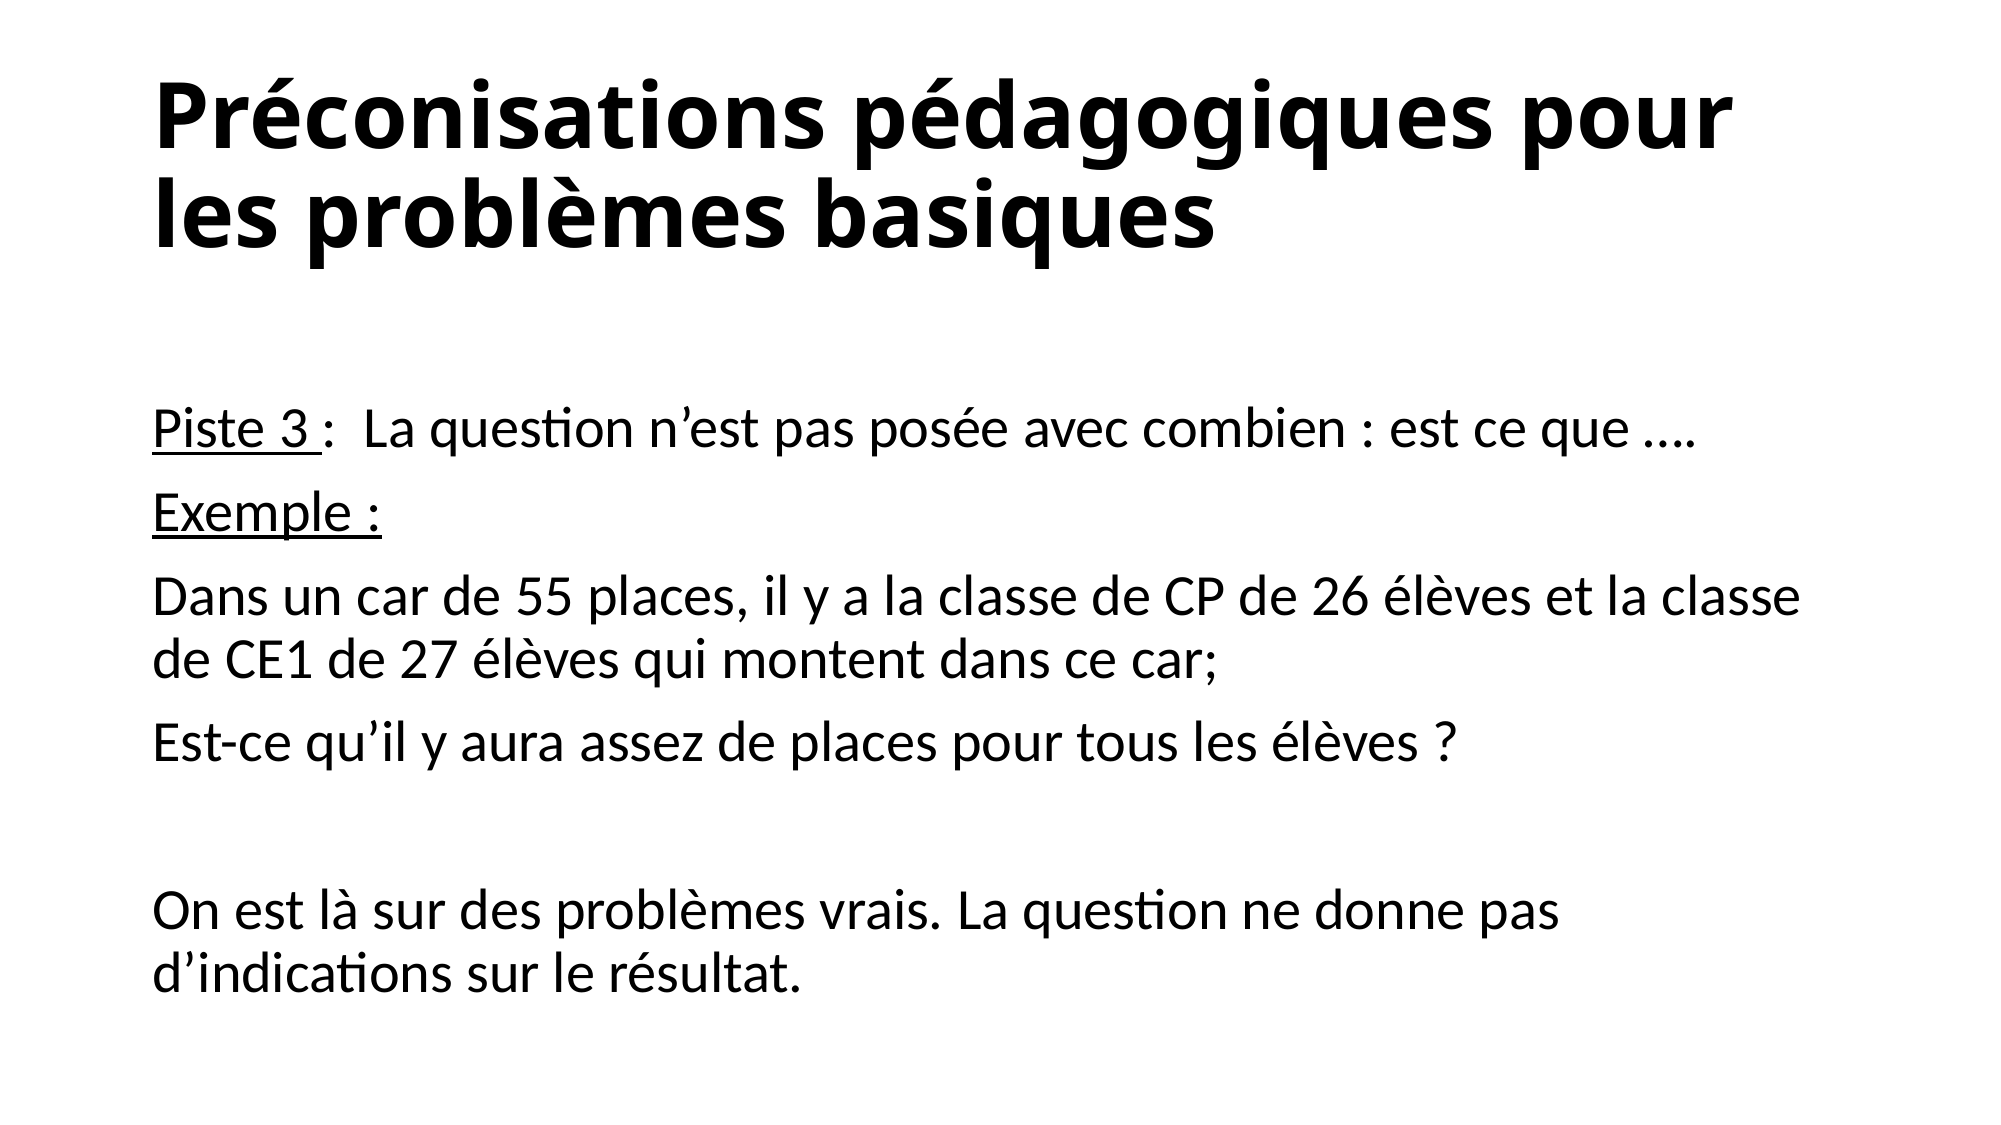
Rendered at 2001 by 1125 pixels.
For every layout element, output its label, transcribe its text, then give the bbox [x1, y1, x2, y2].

list Piste 3 : La question n’est pas posée avec combien : est ce que …. Exemple : Dans un car de 55 places, il y a la classe de CP de 26 élèves et la classe de CE1 de 27 élèves qui montent dans ce car; Est-ce qu’il y aura assez de places pour tous les élèves ? On est là sur des problèmes vrais. La question ne donne pas d’indications sur le résultat. [137, 299, 1863, 1014]
title Préconisations pédagogiques pour les problèmes basiques [137, 59, 1863, 278]
